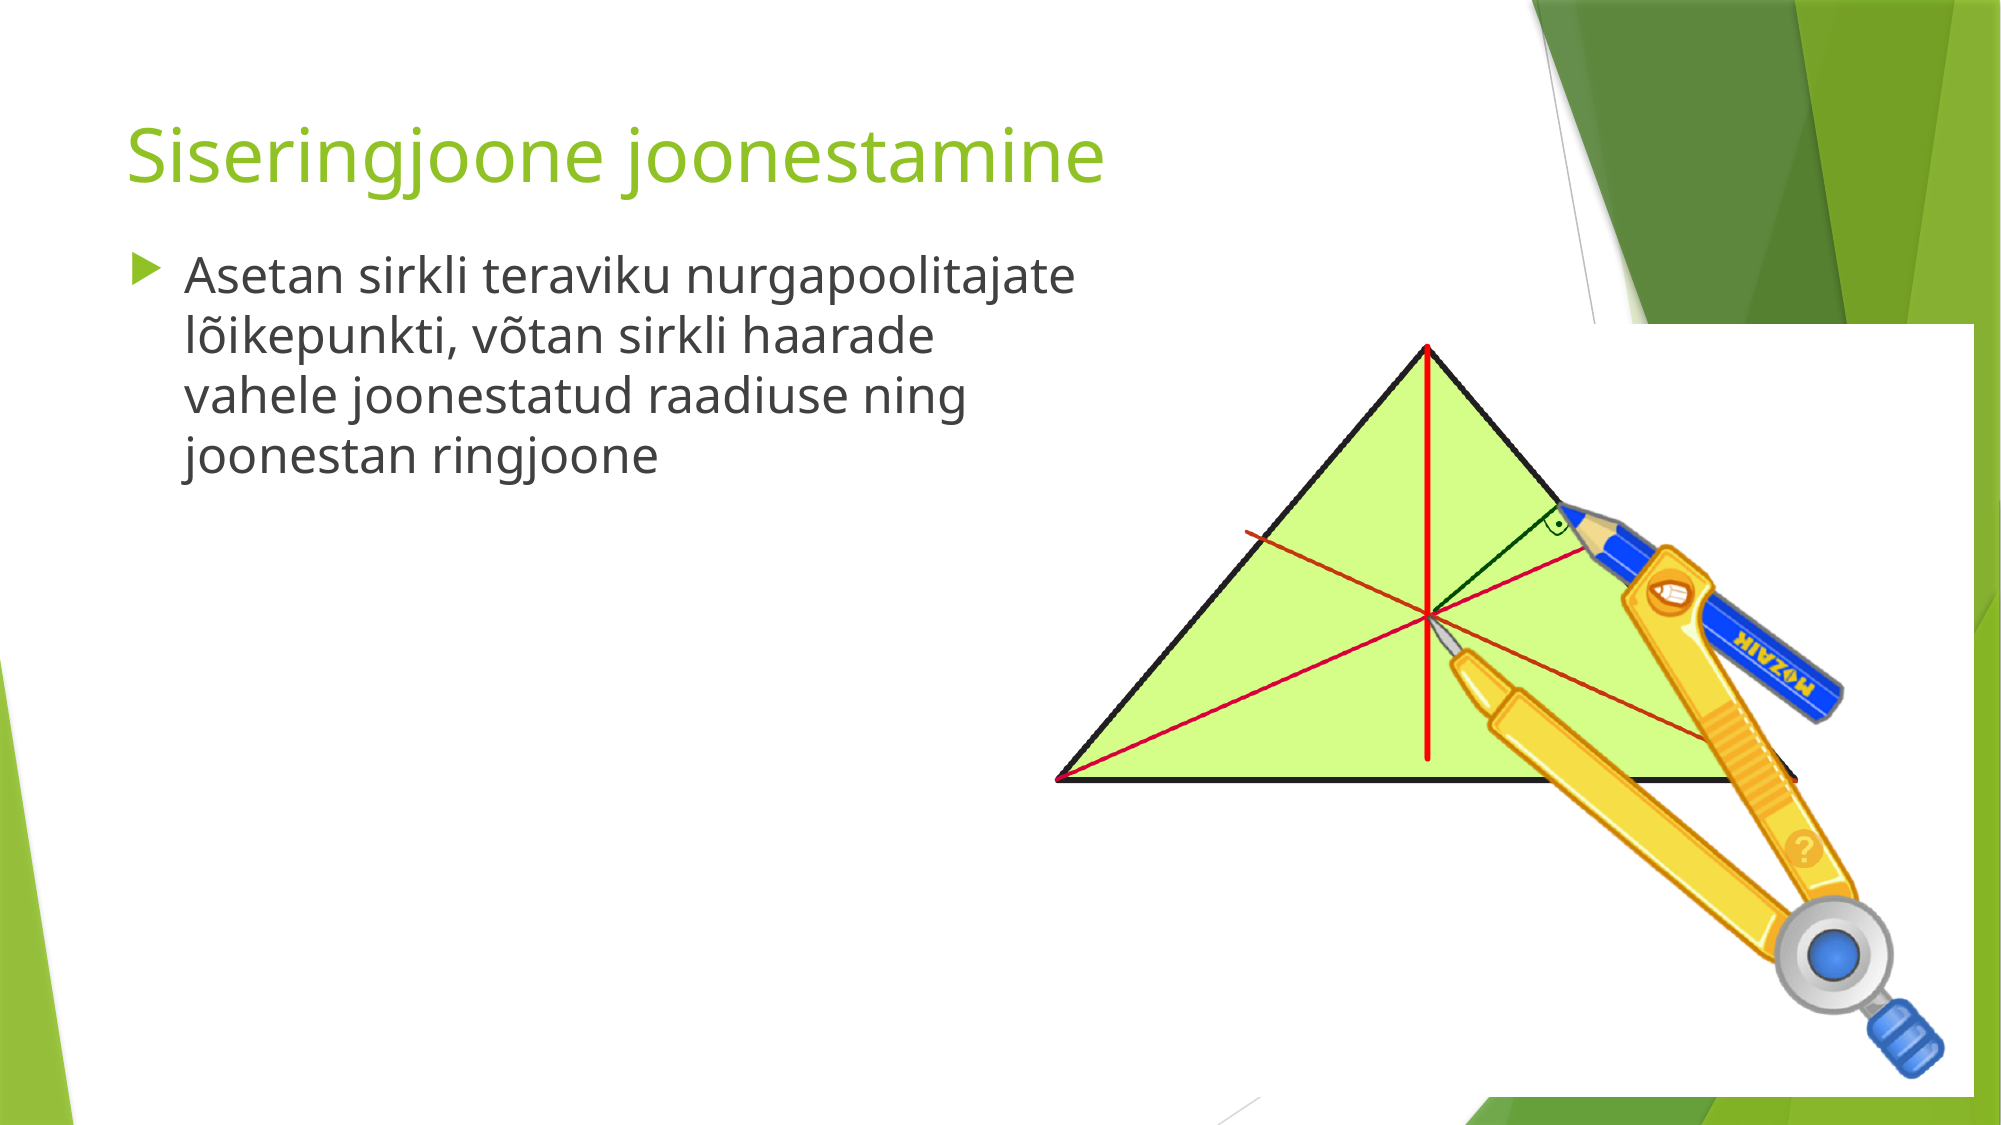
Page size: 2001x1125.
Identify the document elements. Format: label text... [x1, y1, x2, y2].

picture [1033, 324, 1974, 1097]
title Siseringjoone joonestamine [111, 99, 1522, 317]
list Asetan sirkli teraviku nurgapoolitajate lõikepunkti, võtan sirkli haarade vahele joonestatud raadiuse ning joonestan ringjoone [113, 236, 1093, 1063]
